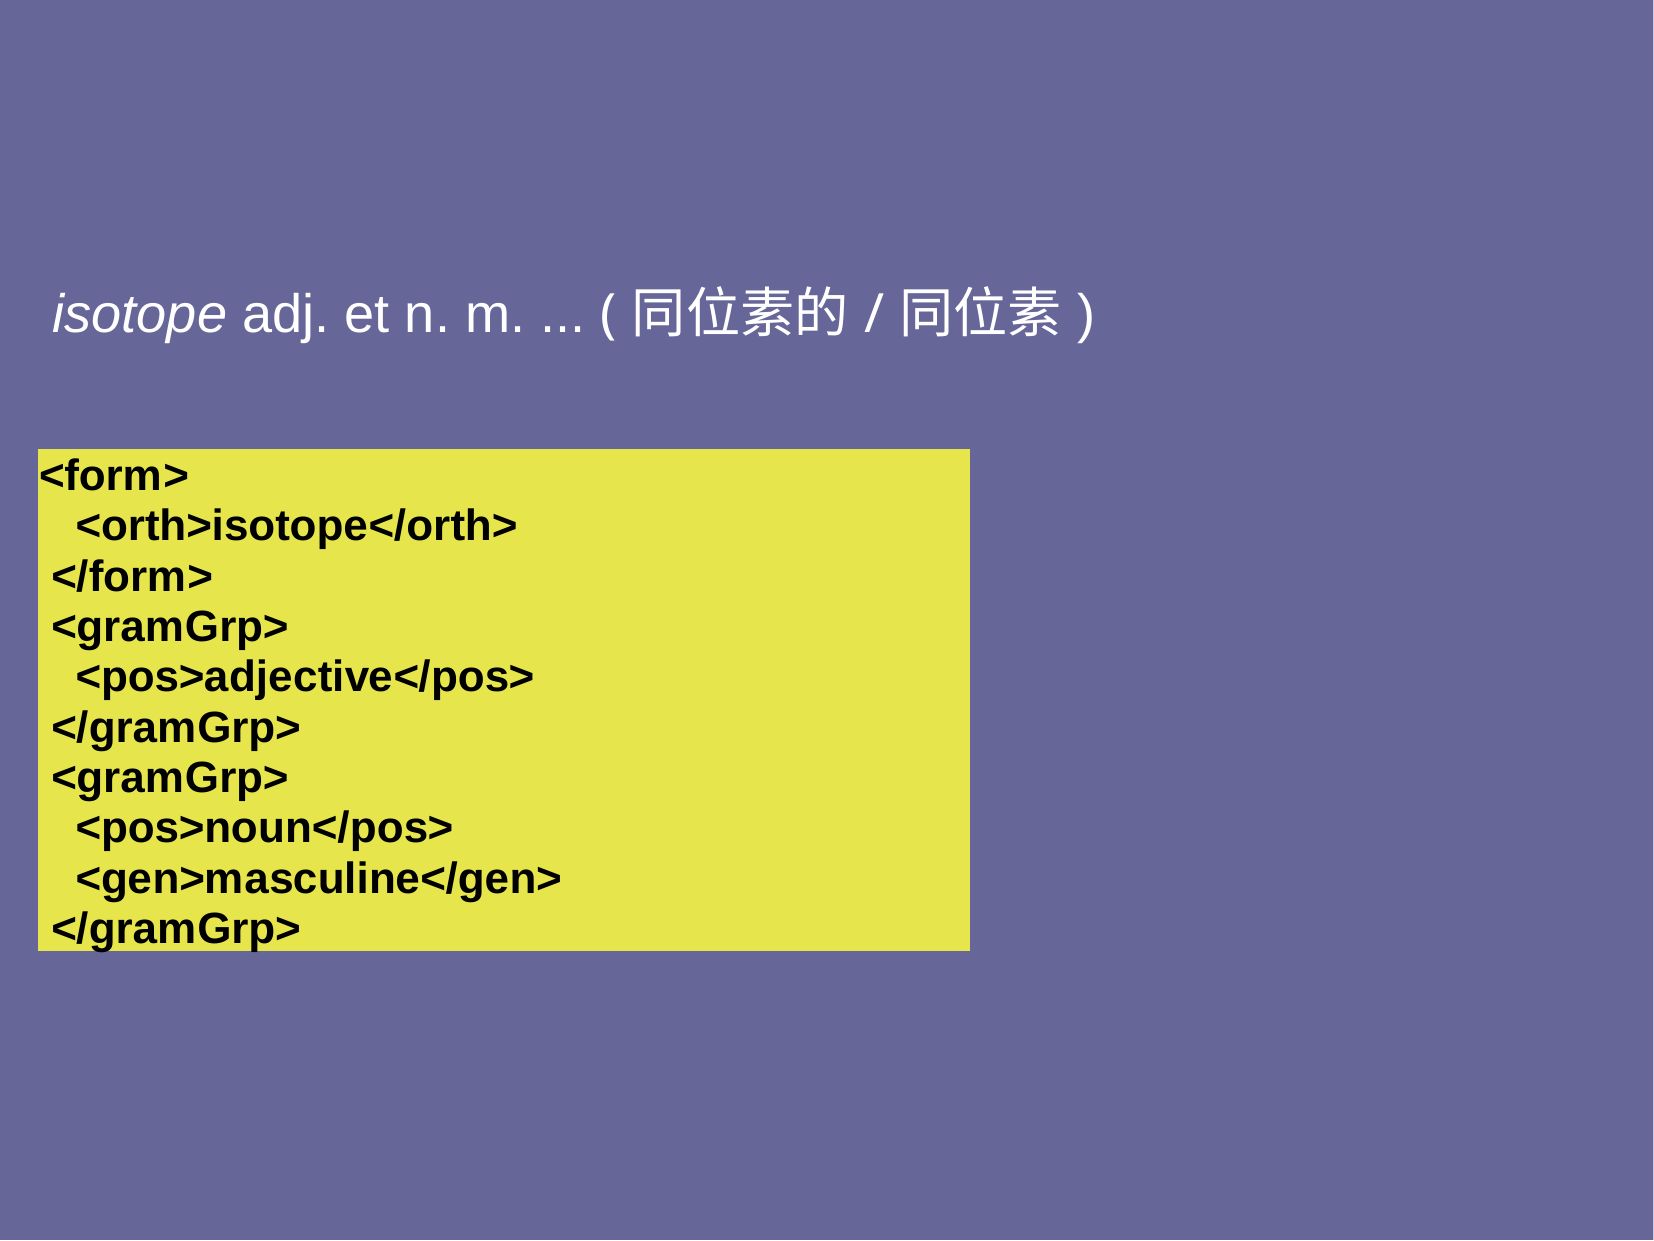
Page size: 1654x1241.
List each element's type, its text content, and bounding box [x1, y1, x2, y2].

chart [37, 449, 970, 1013]
text_box isotope adj. et n. m. ... (同位素的/同位素) [37, 262, 1501, 351]
